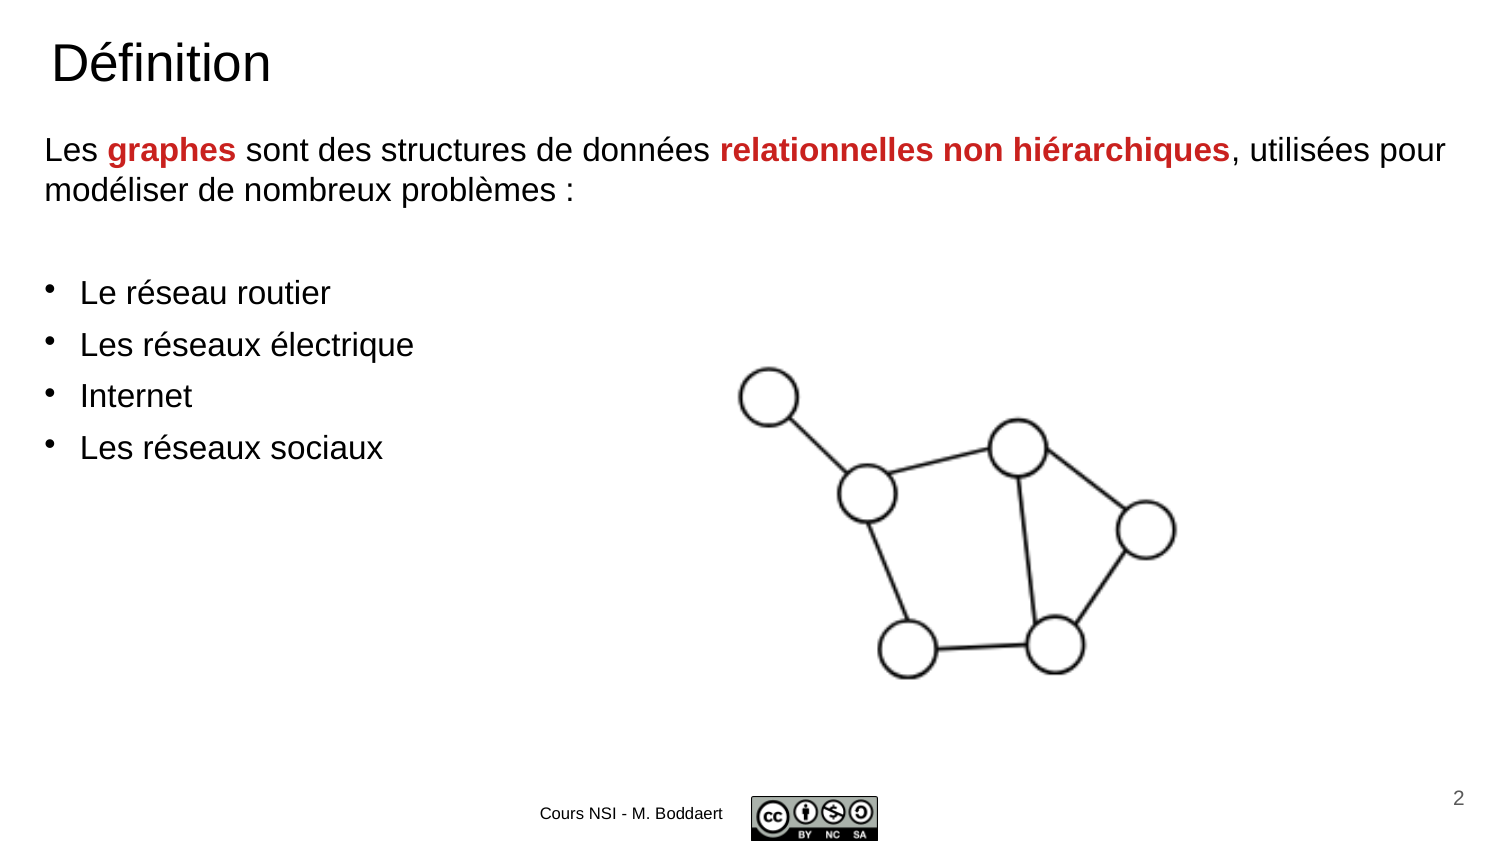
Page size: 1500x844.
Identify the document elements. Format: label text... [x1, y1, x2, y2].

picture [732, 354, 1182, 691]
slide_number <numéro> [1389, 764, 1480, 830]
picture [751, 796, 878, 841]
title Définition [51, 13, 1449, 108]
text_box Les graphes sont des structures de données relationnelles non hiérarchiques, utilisées pour modéliser de nombreux problèmes : Le réseau routier Les réseaux électrique Internet Les réseaux sociaux [29, 120, 1477, 207]
